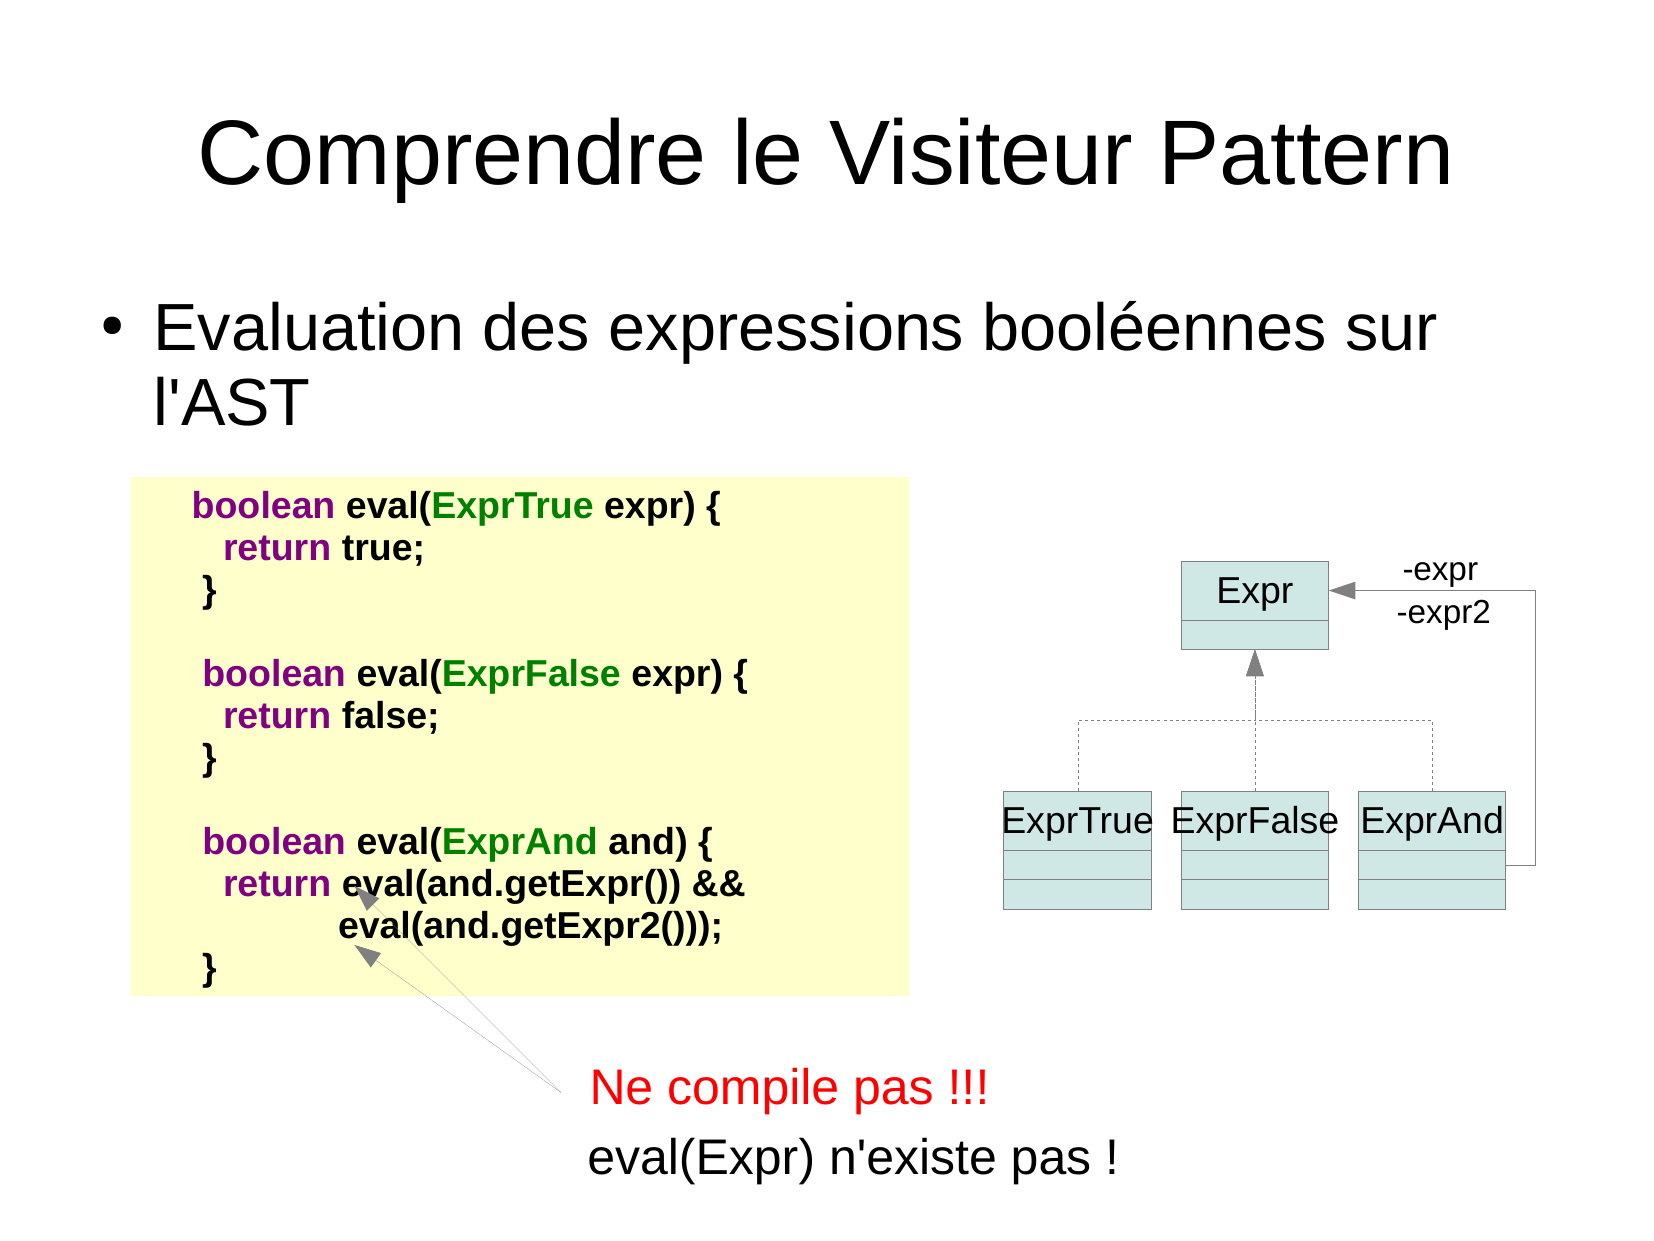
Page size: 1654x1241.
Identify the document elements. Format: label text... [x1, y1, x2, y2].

text_box ExprFalse [1181, 791, 1329, 850]
text_box eval(Expr) n'existe pas ! [572, 1122, 1134, 1193]
text_box Expr [1181, 561, 1329, 620]
text_box Ne compile pas !!! [574, 1051, 1006, 1122]
text_box [1181, 850, 1329, 910]
text_box ExprAnd [1358, 791, 1506, 850]
title Comprendre le Visiteur Pattern [82, 56, 1571, 250]
text_box ExprTrue [1003, 791, 1152, 850]
text_box -expr [1387, 543, 1493, 596]
text_box boolean eval(ExprTrue expr) { return true; } boolean eval(ExprFalse expr) { return false; } boolean eval(ExprAnd and) { return eval(and.getExpr()) && eval(and.getExpr2())); } [131, 477, 910, 996]
list Evaluation des expressions booléennes sur l'AST [82, 290, 1571, 473]
text_box [1003, 850, 1152, 910]
text_box [1181, 620, 1329, 650]
text_box [1358, 850, 1506, 910]
text_box -expr2 [1381, 586, 1506, 638]
